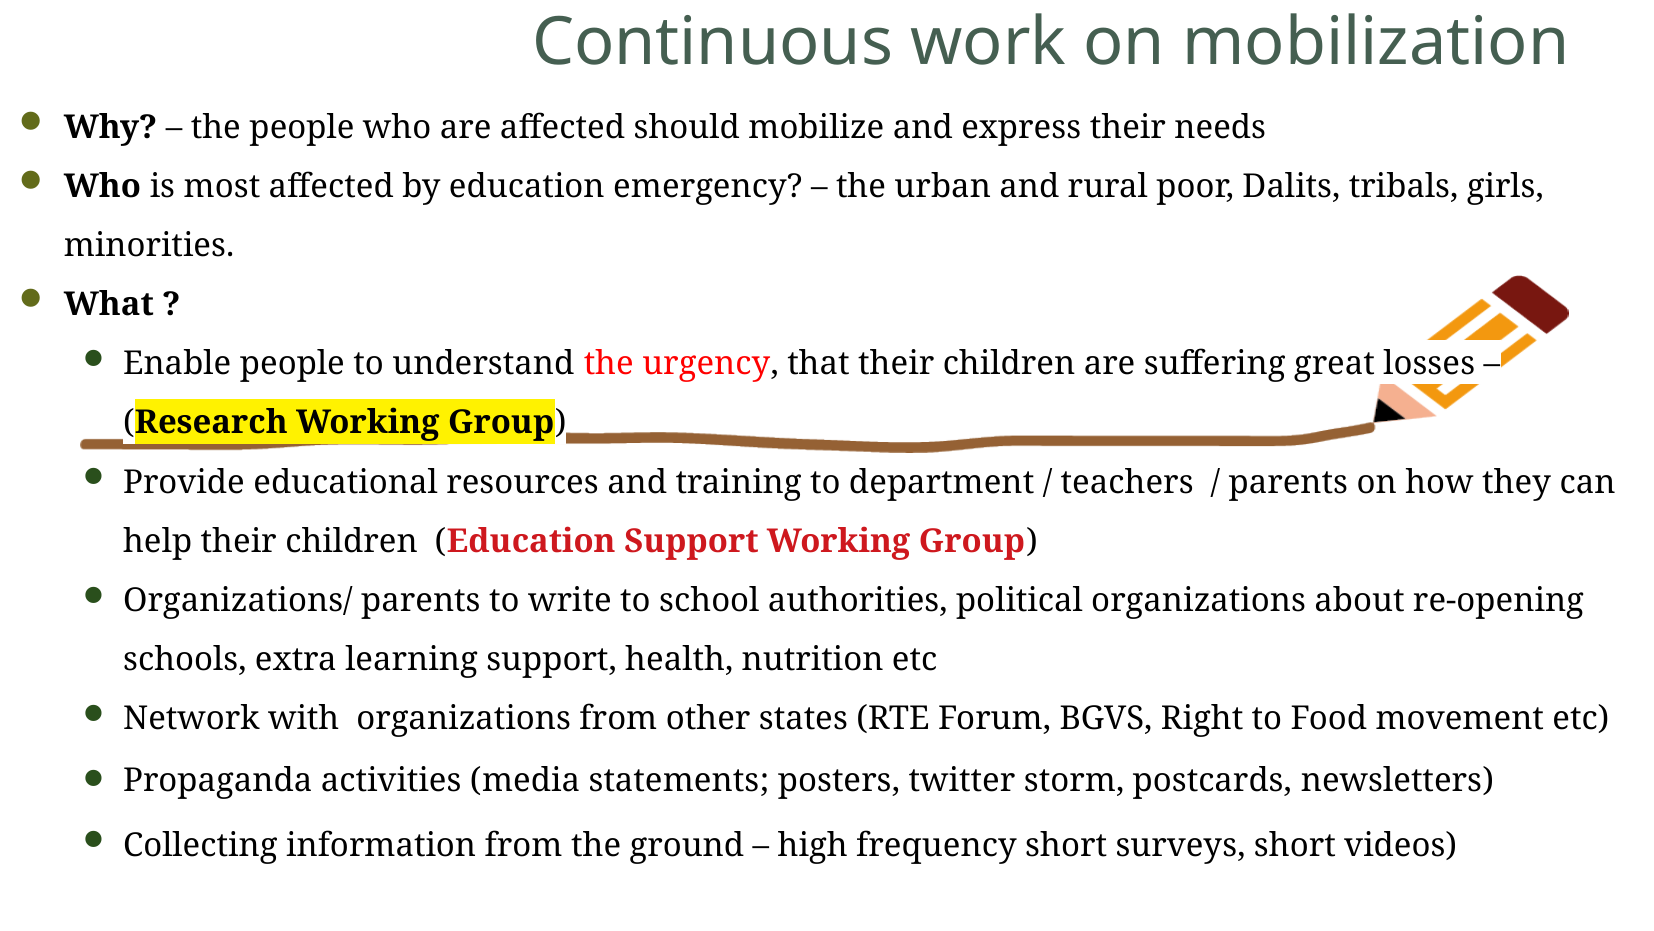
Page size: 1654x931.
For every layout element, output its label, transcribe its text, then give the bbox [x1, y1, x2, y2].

title Continuous work on mobilization [82, 2, 1571, 78]
list Why? – the people who are affected should mobilize and express their needs Who is most affected by education emergency? – the urban and rural poor, Dalits, tribals, girls, minorities. What ? Enable people to understand the urgency, that their children are suffering great losses – (Research Working Group) Provide educational resources and training to department / teachers / parents on how they can help their children (Education Support Working Group) Organizations/ parents to write to school authorities, political organizations about re-opening schools, extra learning support, health, nutrition etc Network with organizations from other states (RTE Forum, BGVS, Right to Food movement etc) Propaganda activities (media statements; posters, twitter storm, postcards, newsletters) Collecting information from the ground – high frequency short surveys, short videos) [4, 78, 1641, 928]
